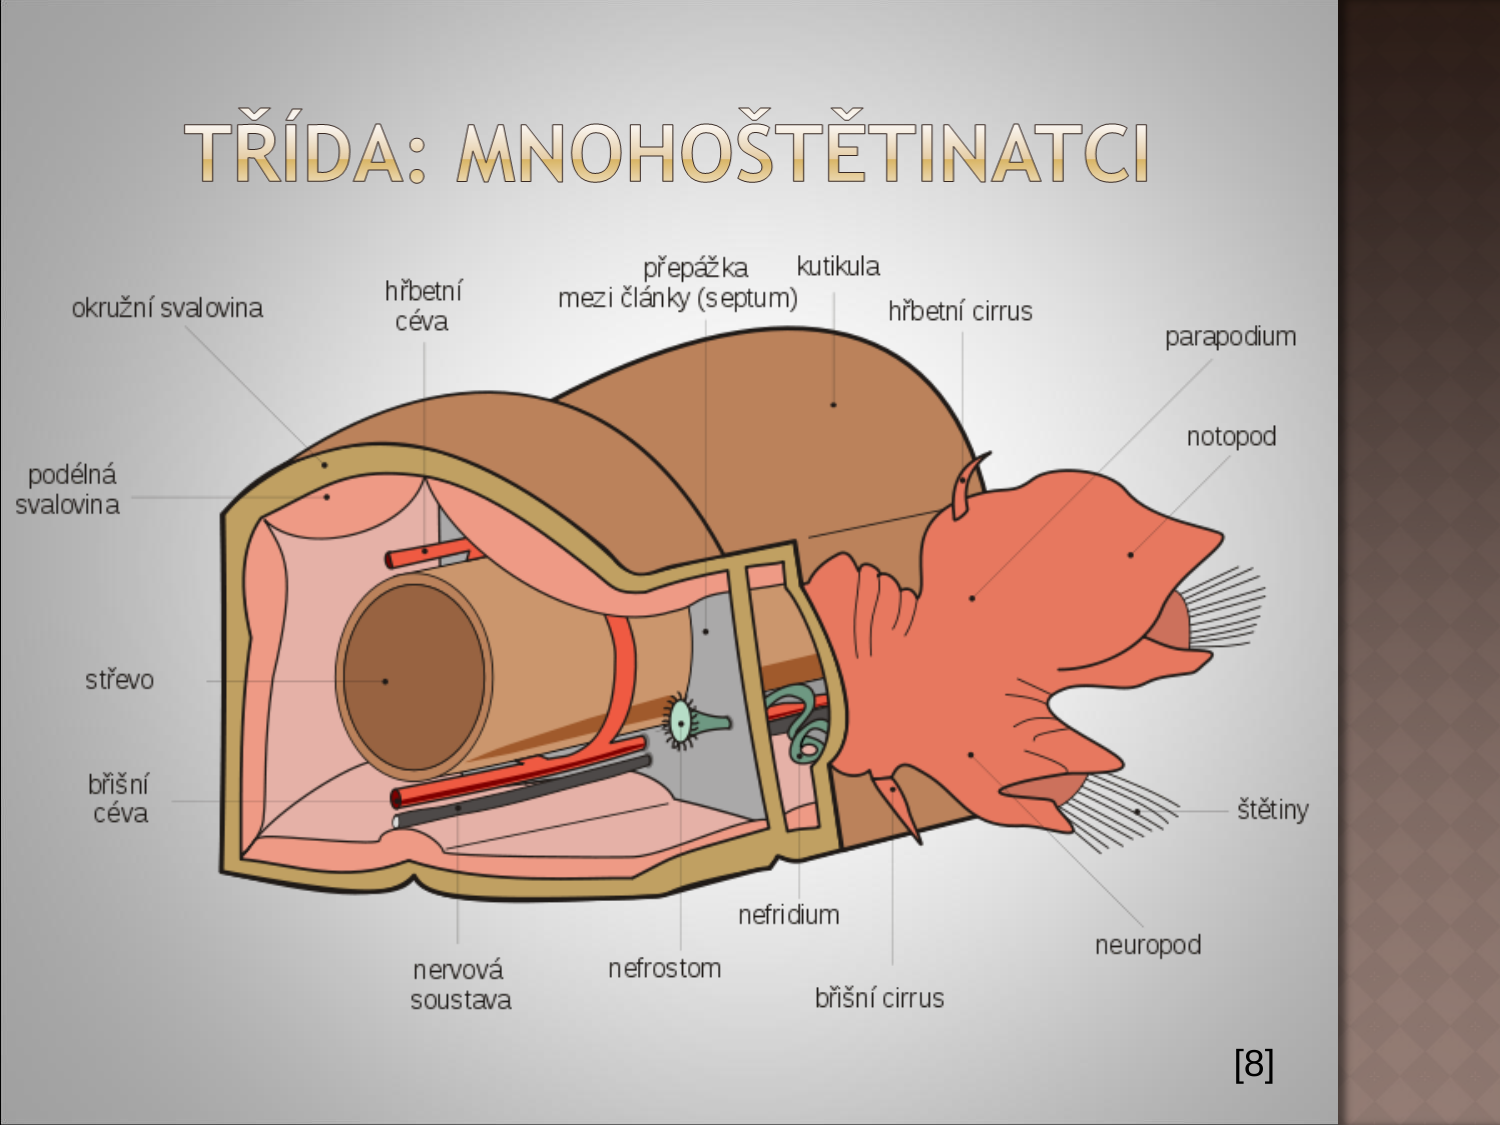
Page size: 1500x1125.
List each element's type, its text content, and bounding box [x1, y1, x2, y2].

text_box [0, 234, 1334, 1026]
text_box [73, 52, 1265, 201]
picture [0, 0, 1500, 1125]
text_box [8] [1218, 1031, 1292, 1092]
